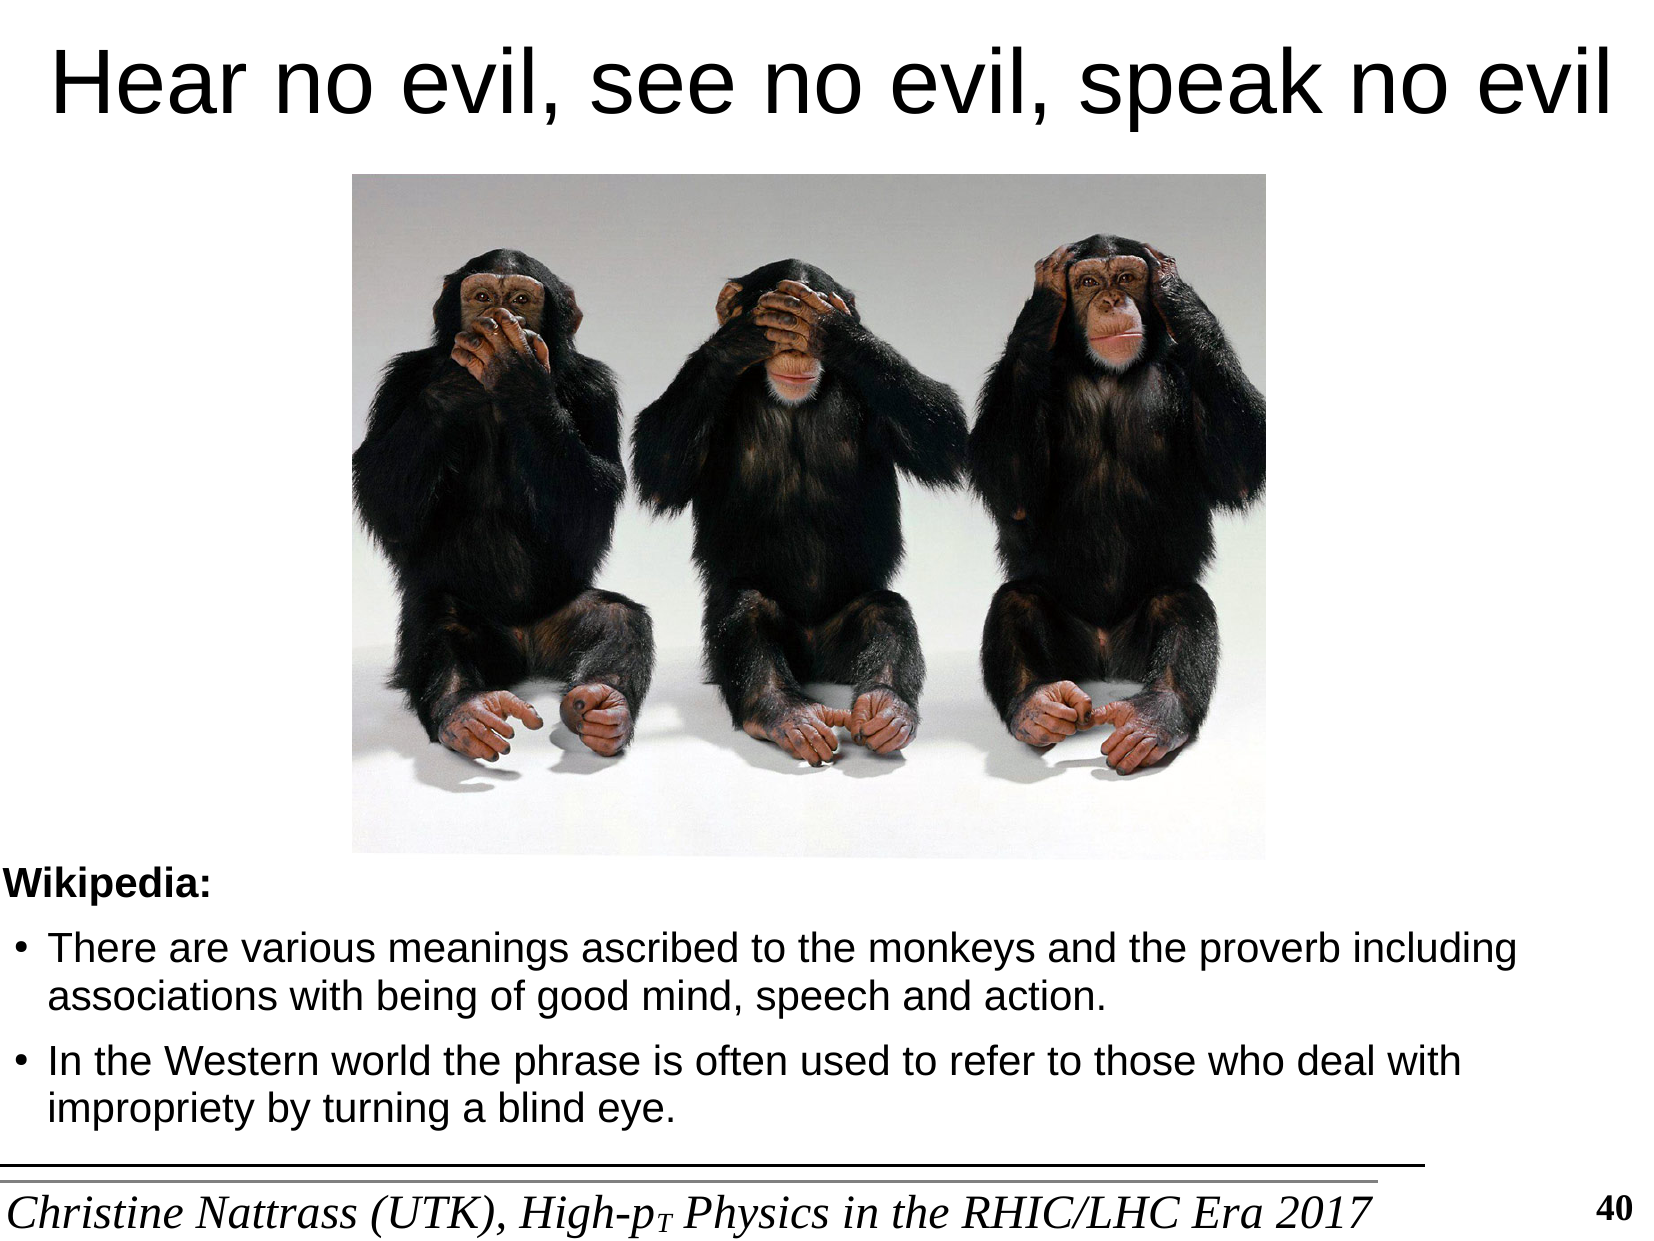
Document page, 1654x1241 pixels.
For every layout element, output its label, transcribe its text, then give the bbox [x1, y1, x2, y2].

picture [352, 174, 1266, 859]
title Hear no evil, see no evil, speak no evil [25, 0, 1641, 186]
list Wikipedia: There are various meanings ascribed to the monkeys and the proverb including associations with being of good mind, speech and action. In the Western world the phrase is often used to refer to those who deal with impropriety by turning a blind eye. [2, 859, 1638, 1134]
